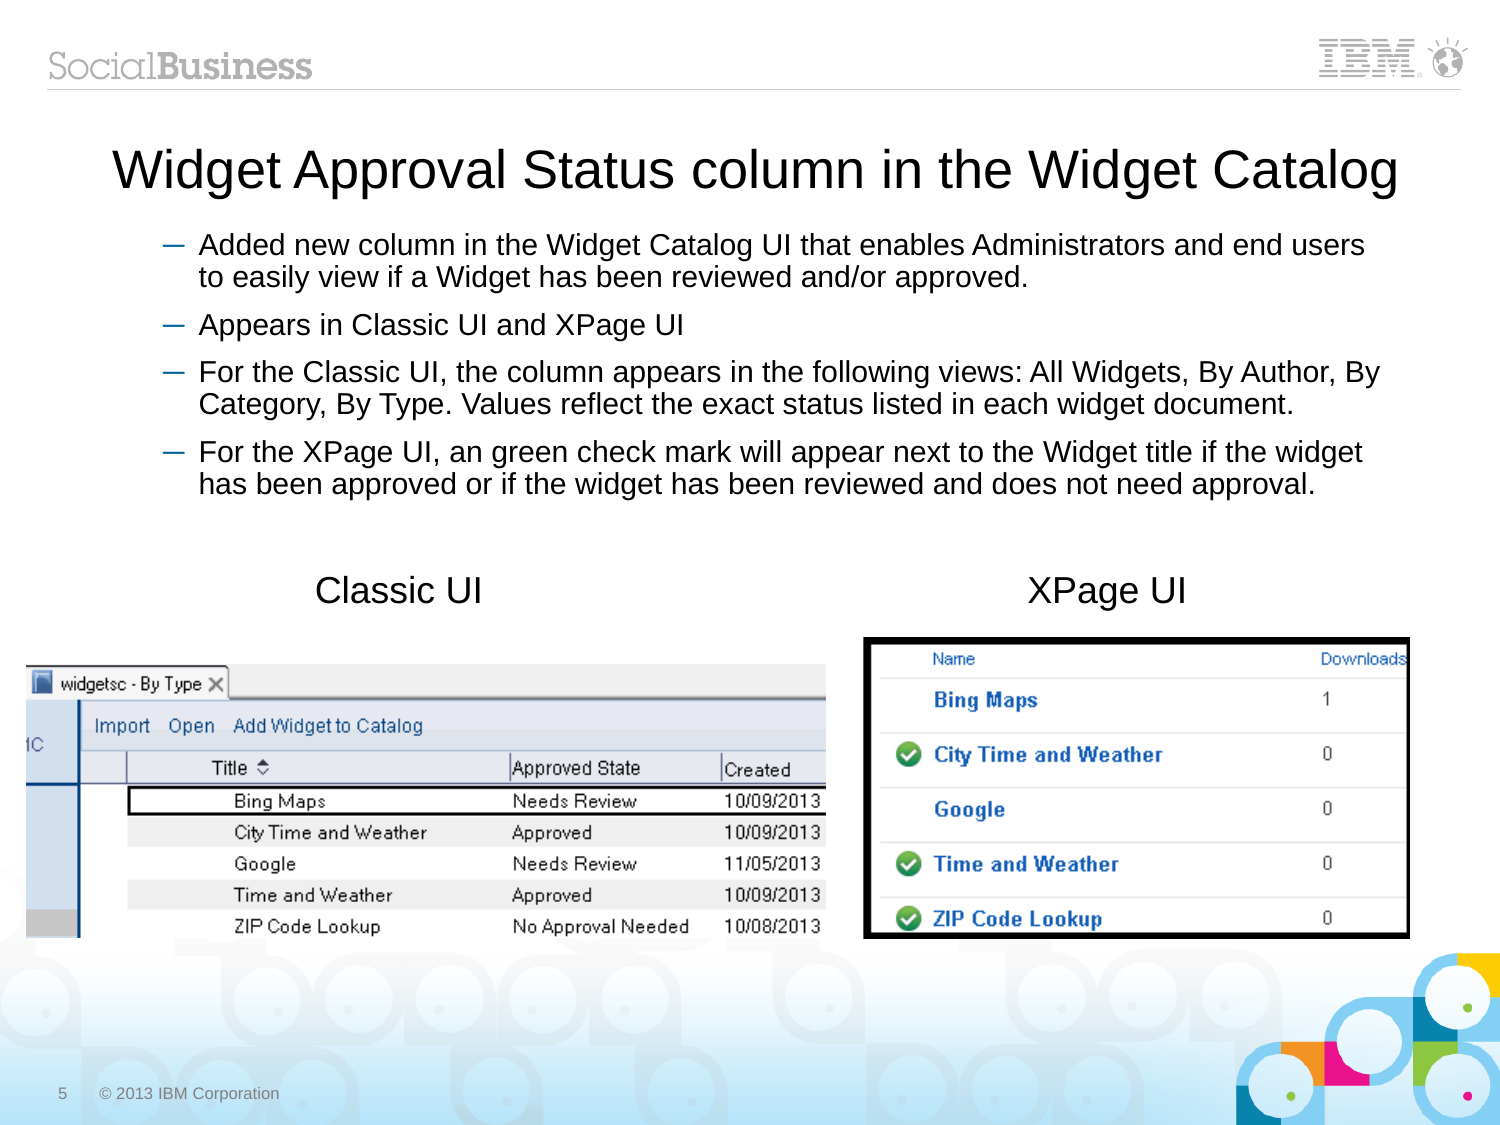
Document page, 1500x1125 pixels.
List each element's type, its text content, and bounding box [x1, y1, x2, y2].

title Widget Approval Status column in the Widget Catalog [112, 107, 1426, 236]
text_box Added new column in the Widget Catalog UI that enables Administrators and end users to easily view if a Widget has been reviewed and/or approved. Appears in Classic UI and XPage UI For the Classic UI, the column appears in the following views: All Widgets, By Author, By Category, By Type. Values reflect the exact status listed in each widget document. For the XPage UI, an green check mark will appear next to the Widget title if the widget has been approved or if the widget has been reviewed and does not need approval. [74, 229, 1386, 551]
picture [0, 637, 1500, 1125]
text_box XPage UI [1012, 562, 1203, 620]
text_box Classic UI [300, 562, 499, 620]
